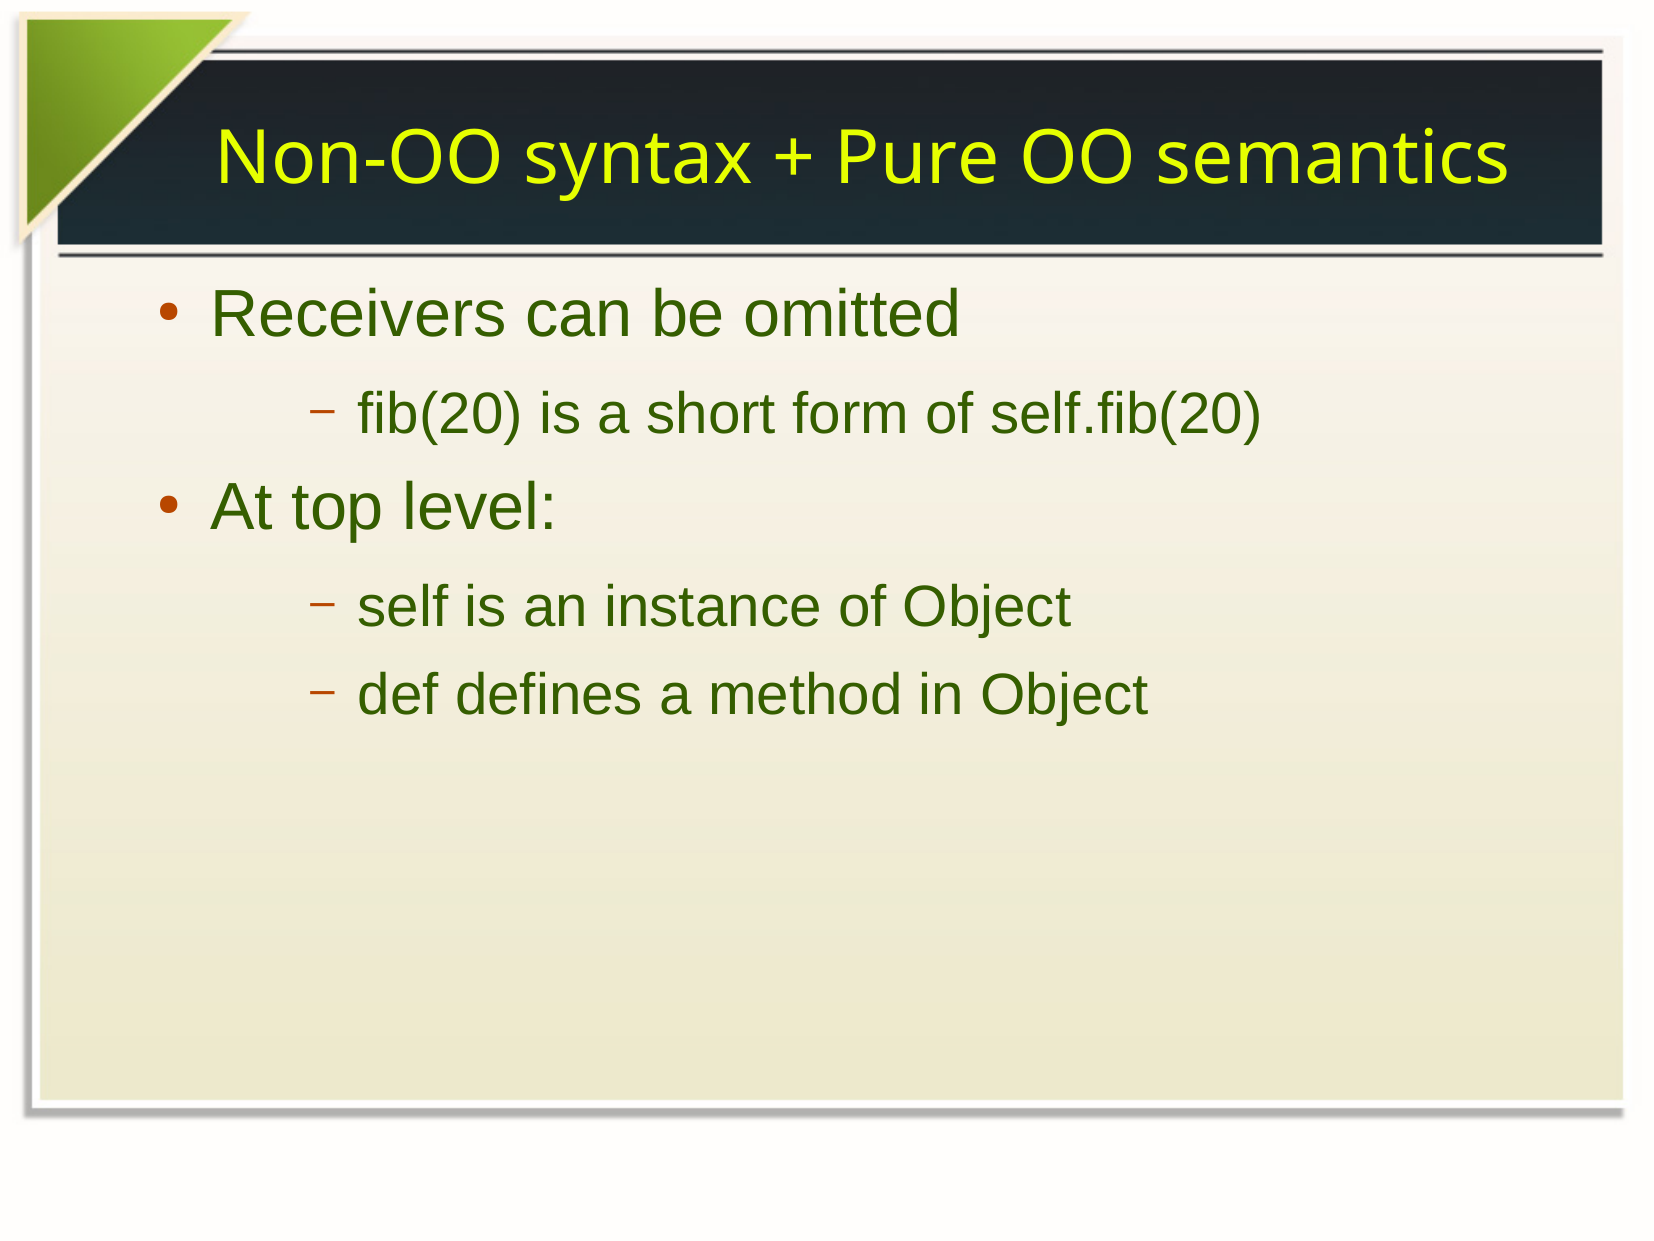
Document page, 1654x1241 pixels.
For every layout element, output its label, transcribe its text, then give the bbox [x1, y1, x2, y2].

title Non-OO syntax + Pure OO semantics [121, 73, 1534, 237]
list Receivers can be omitted fib(20) is a short form of self.fib(20) At top level: self is an instance of Object def defines a method in Object [121, 276, 1534, 1087]
picture [0, 0, 1654, 1241]
